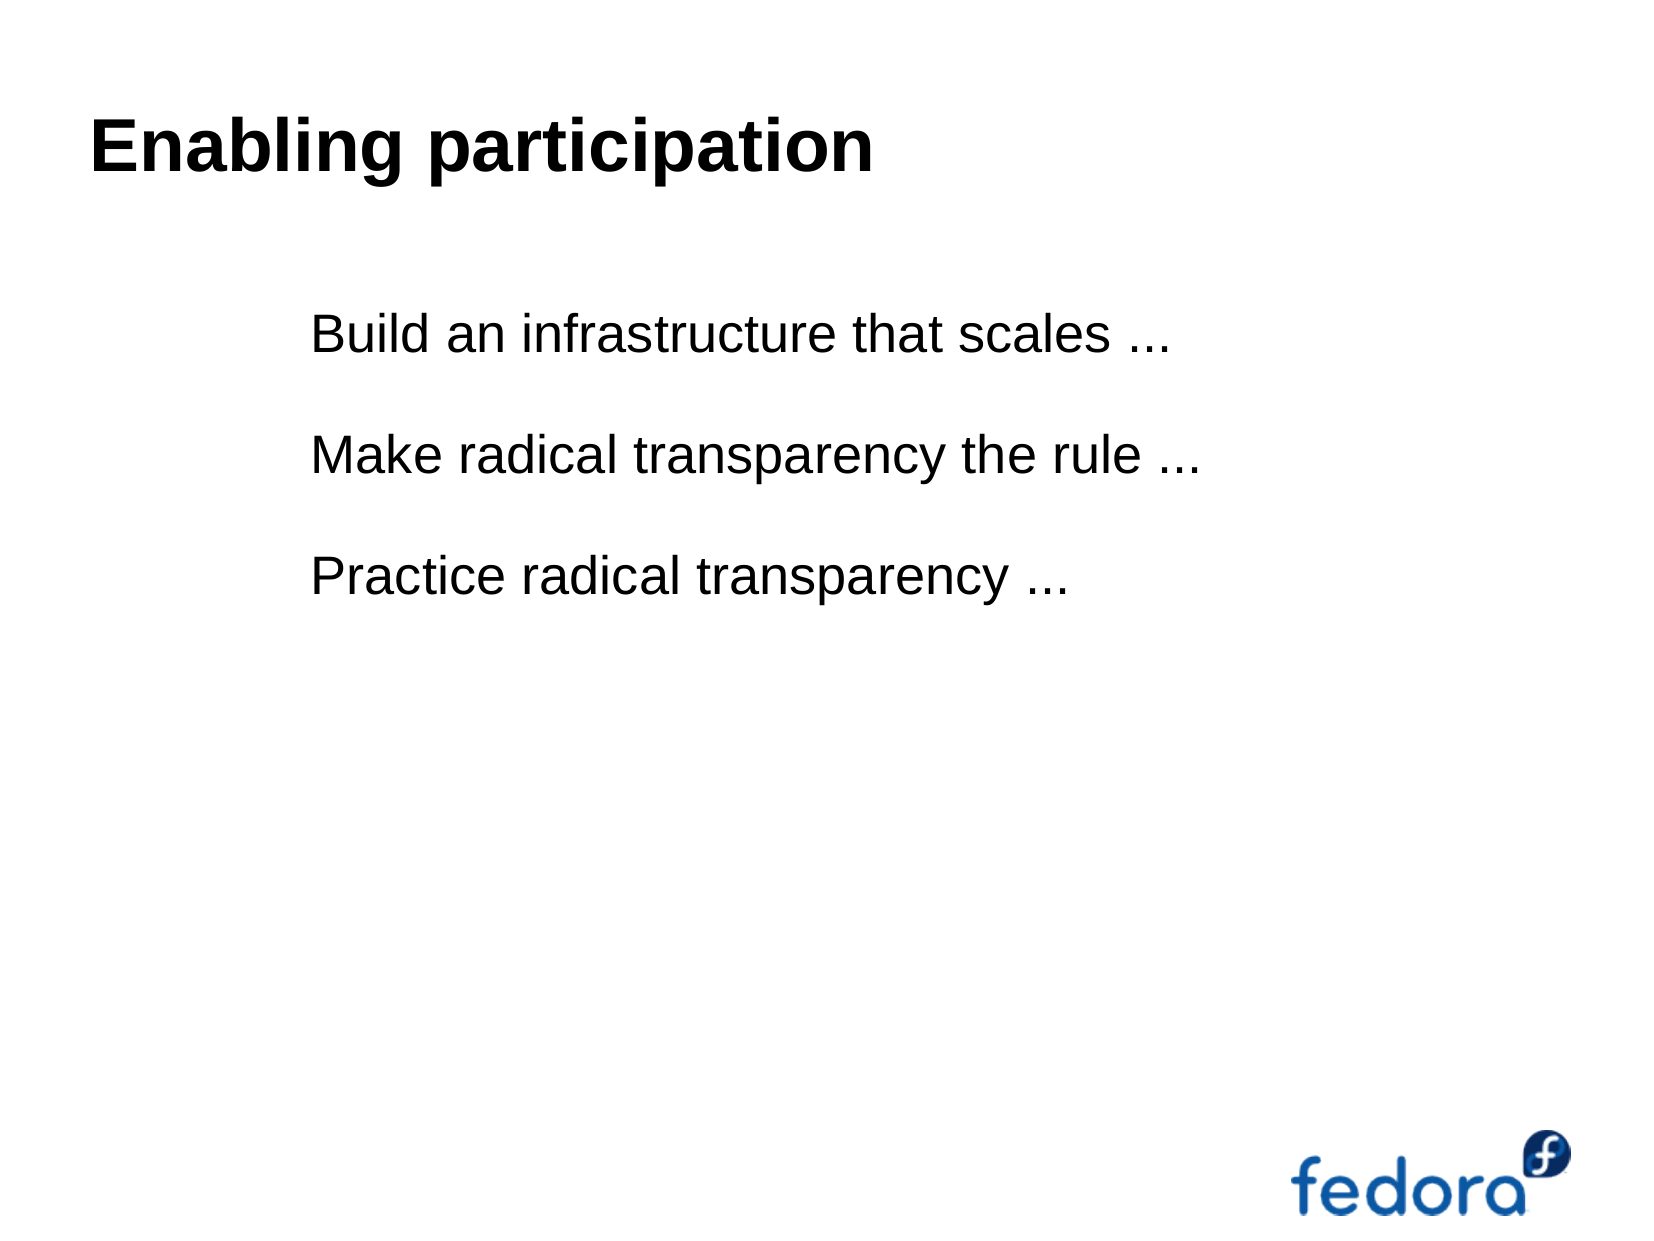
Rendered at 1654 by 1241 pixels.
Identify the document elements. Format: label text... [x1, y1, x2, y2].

text_box Enabling participation [75, 96, 1114, 196]
text_box Build an infrastructure that scales ... Make radical transparency the rule ... Practice radical transparency ... [295, 296, 1221, 877]
picture [1291, 1130, 1571, 1216]
